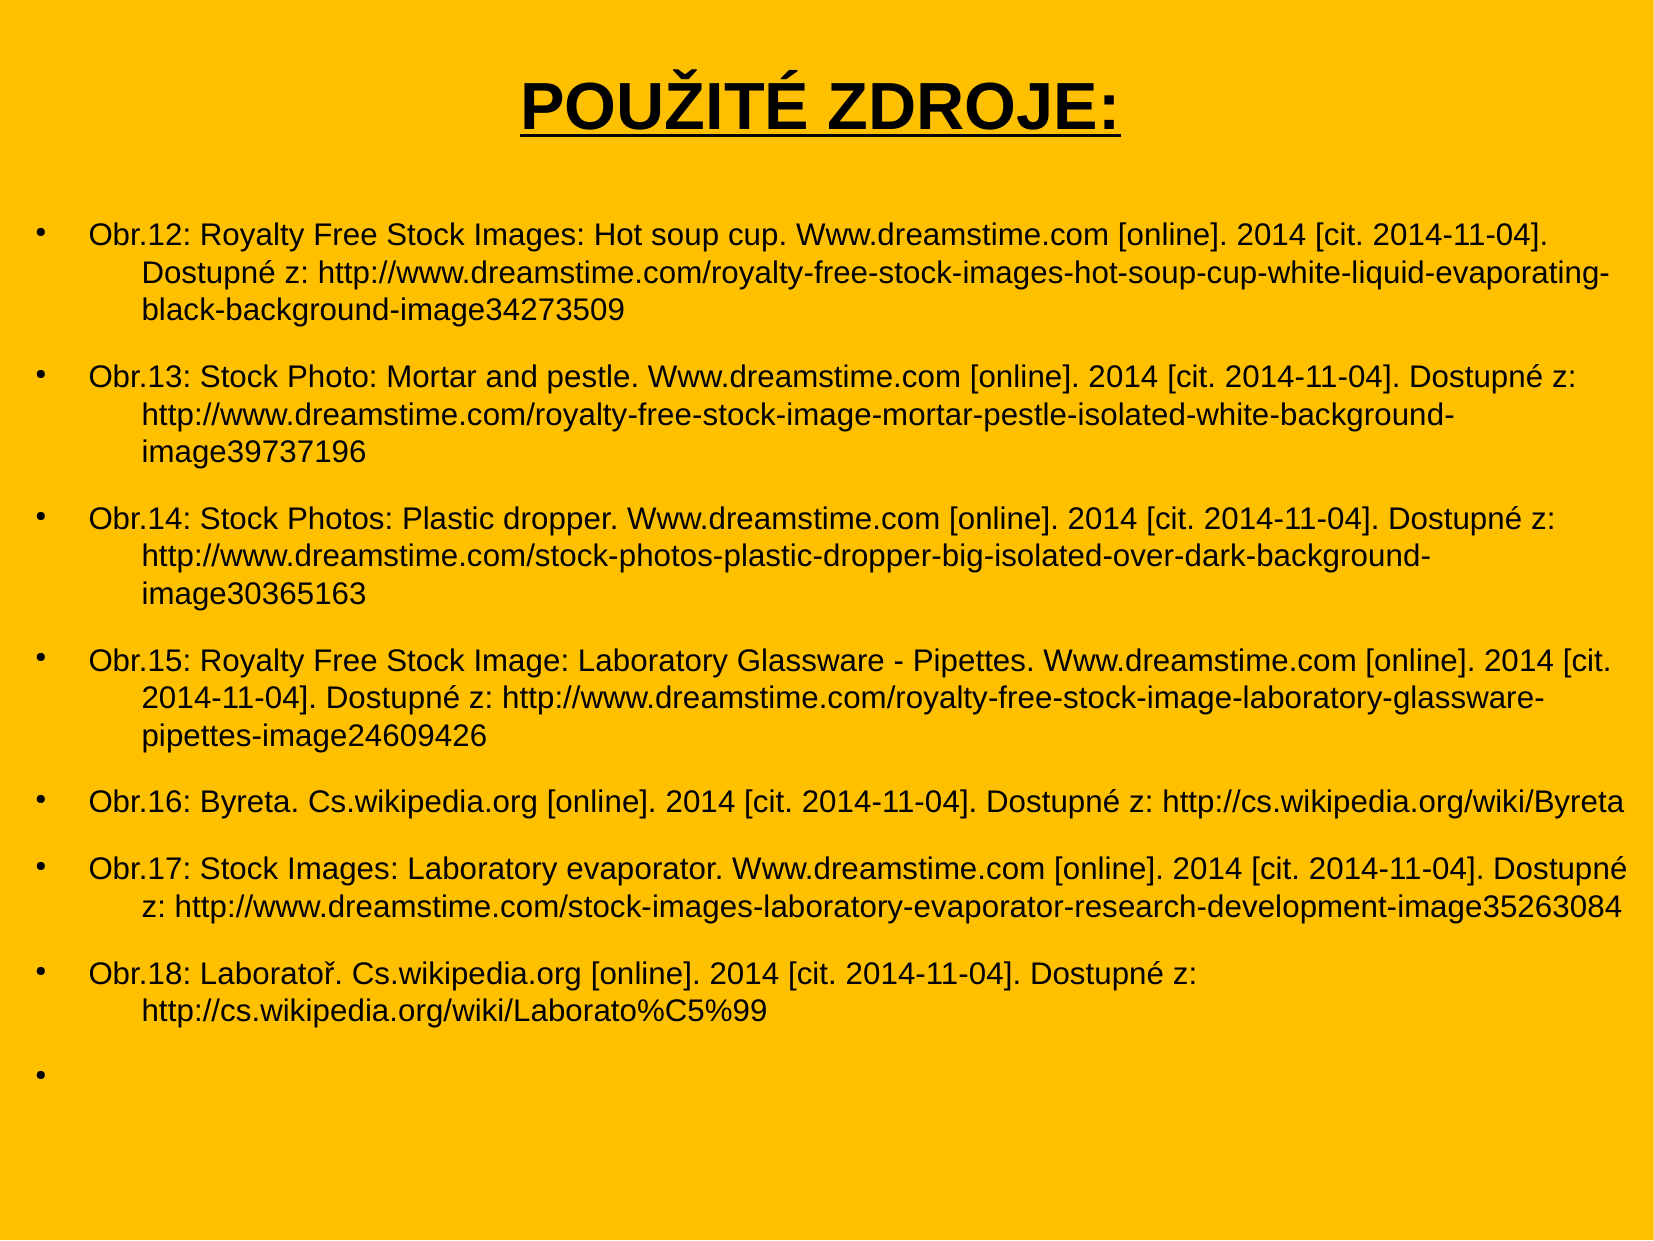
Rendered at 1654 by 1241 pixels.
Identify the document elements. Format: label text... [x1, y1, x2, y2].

title POUŽITÉ ZDROJE: [76, 0, 1565, 147]
list Obr.12: Royalty Free Stock Images: Hot soup cup. Www.dreamstime.com [online]. 2014 [cit. 2014-11-04]. Dostupné z: http://www.dreamstime.com/royalty-free-stock-images-hot-soup-cup-white-liquid-evaporating-black-background-image34273509 Obr.13: Stock Photo: Mortar and pestle. Www.dreamstime.com [online]. 2014 [cit. 2014-11-04]. Dostupné z: http://www.dreamstime.com/royalty-free-stock-image-mortar-pestle-isolated-white-background-image39737196 Obr.14: Stock Photos: Plastic dropper. Www.dreamstime.com [online]. 2014 [cit. 2014-11-04]. Dostupné z: http://www.dreamstime.com/stock-photos-plastic-dropper-big-isolated-over-dark-background-image30365163 Obr.15: Royalty Free Stock Image: Laboratory Glassware - Pipettes. Www.dreamstime.com [online]. 2014 [cit. 2014-11-04]. Dostupné z: http://www.dreamstime.com/royalty-free-stock-image-laboratory-glassware-pipettes-image24609426 Obr.16: Byreta. Cs.wikipedia.org [online]. 2014 [cit. 2014-11-04]. Dostupné z: http://cs.wikipedia.org/wiki/Byreta Obr.17: Stock Images: Laboratory evaporator. Www.dreamstime.com [online]. 2014 [cit. 2014-11-04]. Dostupné z: http://www.dreamstime.com/stock-images-laboratory-evaporator-research-development-image35263084 Obr.18: Laboratoř. Cs.wikipedia.org [online]. 2014 [cit. 2014-11-04]. Dostupné z: http://cs.wikipedia.org/wiki/Laborato%C5%99 [0, 147, 1654, 1096]
